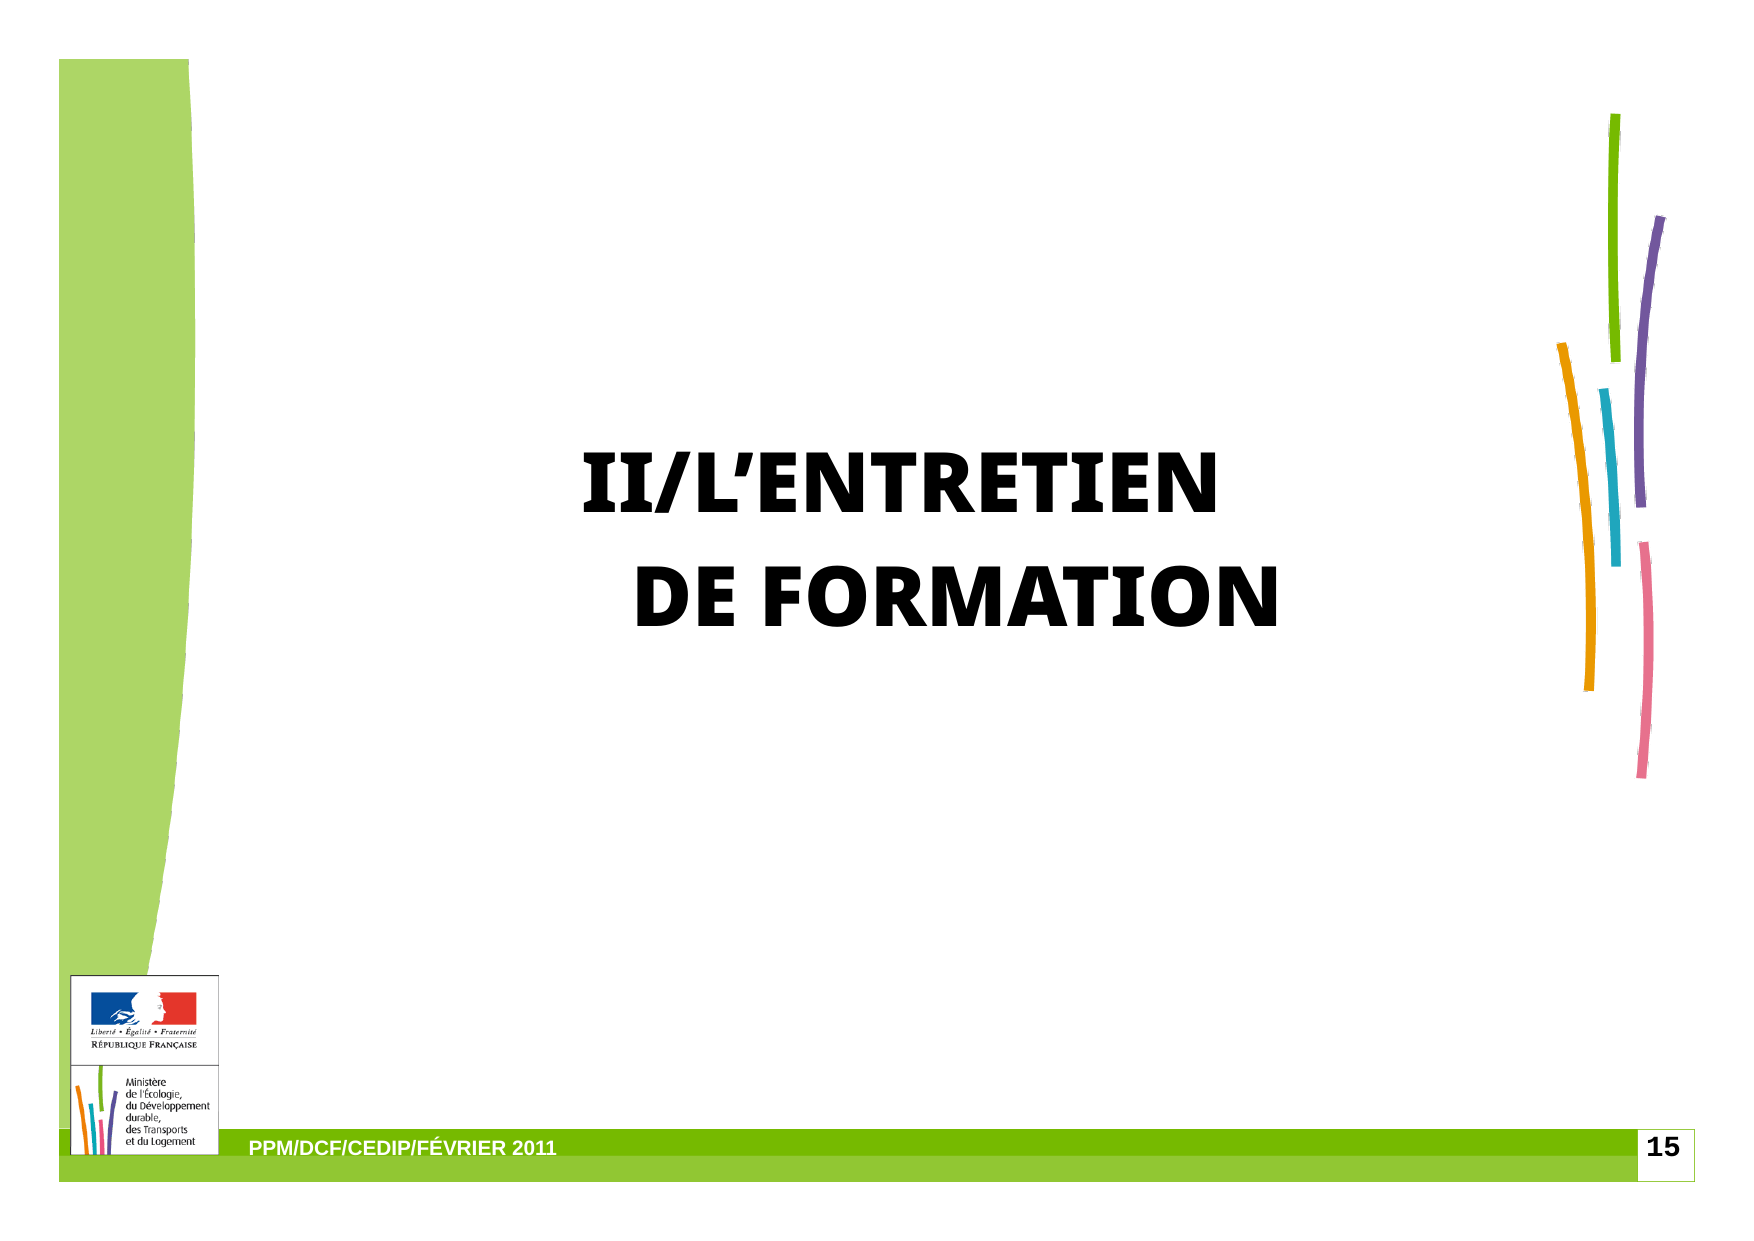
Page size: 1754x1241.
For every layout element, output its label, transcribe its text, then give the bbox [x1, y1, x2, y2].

text_box II/ L’ENTRETIEN DE FORMATION [249, 416, 1552, 666]
text_box PPM/DCF/CEDIP/FÉVRIER 2011 [233, 1129, 592, 1169]
picture [59, 59, 1695, 1182]
